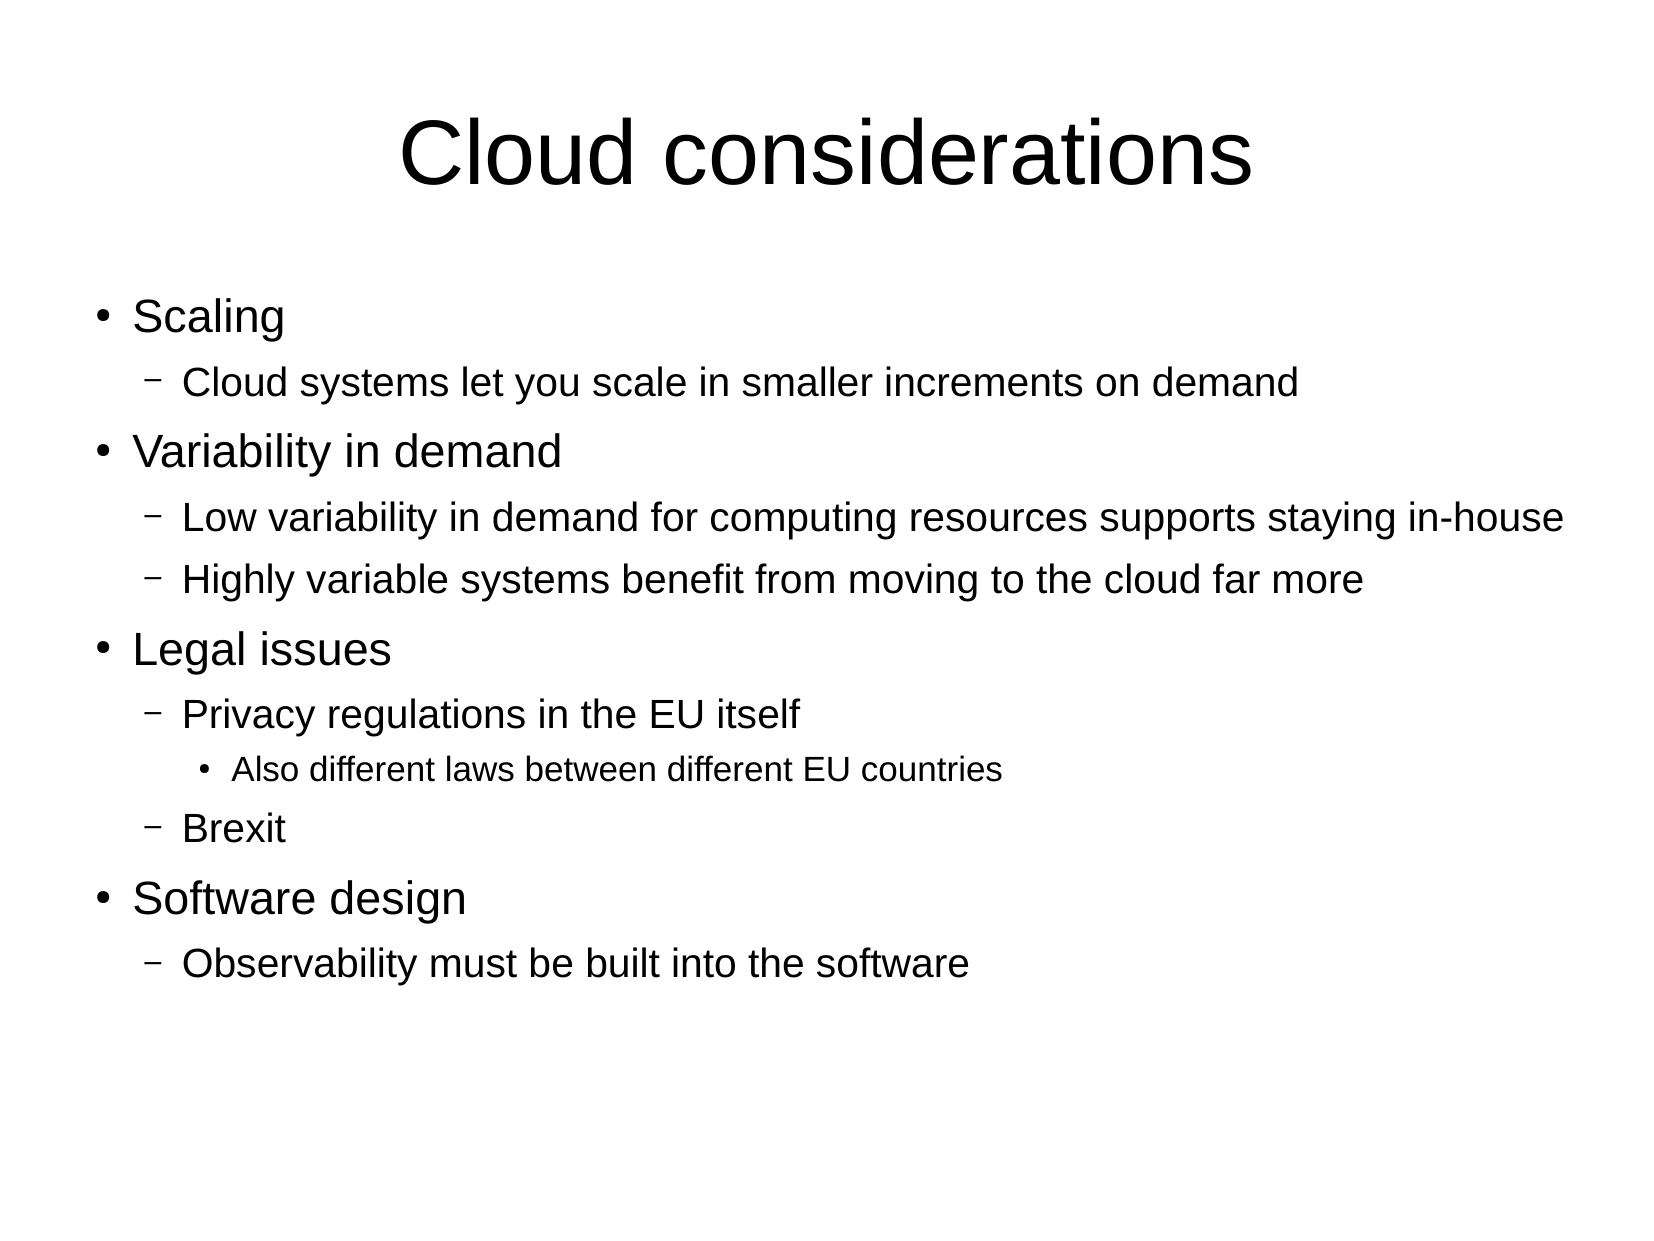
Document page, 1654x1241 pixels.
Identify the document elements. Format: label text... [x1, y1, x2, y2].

list Scaling Cloud systems let you scale in smaller increments on demand Variability in demand Low variability in demand for computing resources supports staying in-house Highly variable systems benefit from moving to the cloud far more Legal issues Privacy regulations in the EU itself Also different laws between different EU countries Brexit Software design Observability must be built into the software [82, 290, 1571, 1010]
title Cloud considerations [82, 49, 1571, 257]
